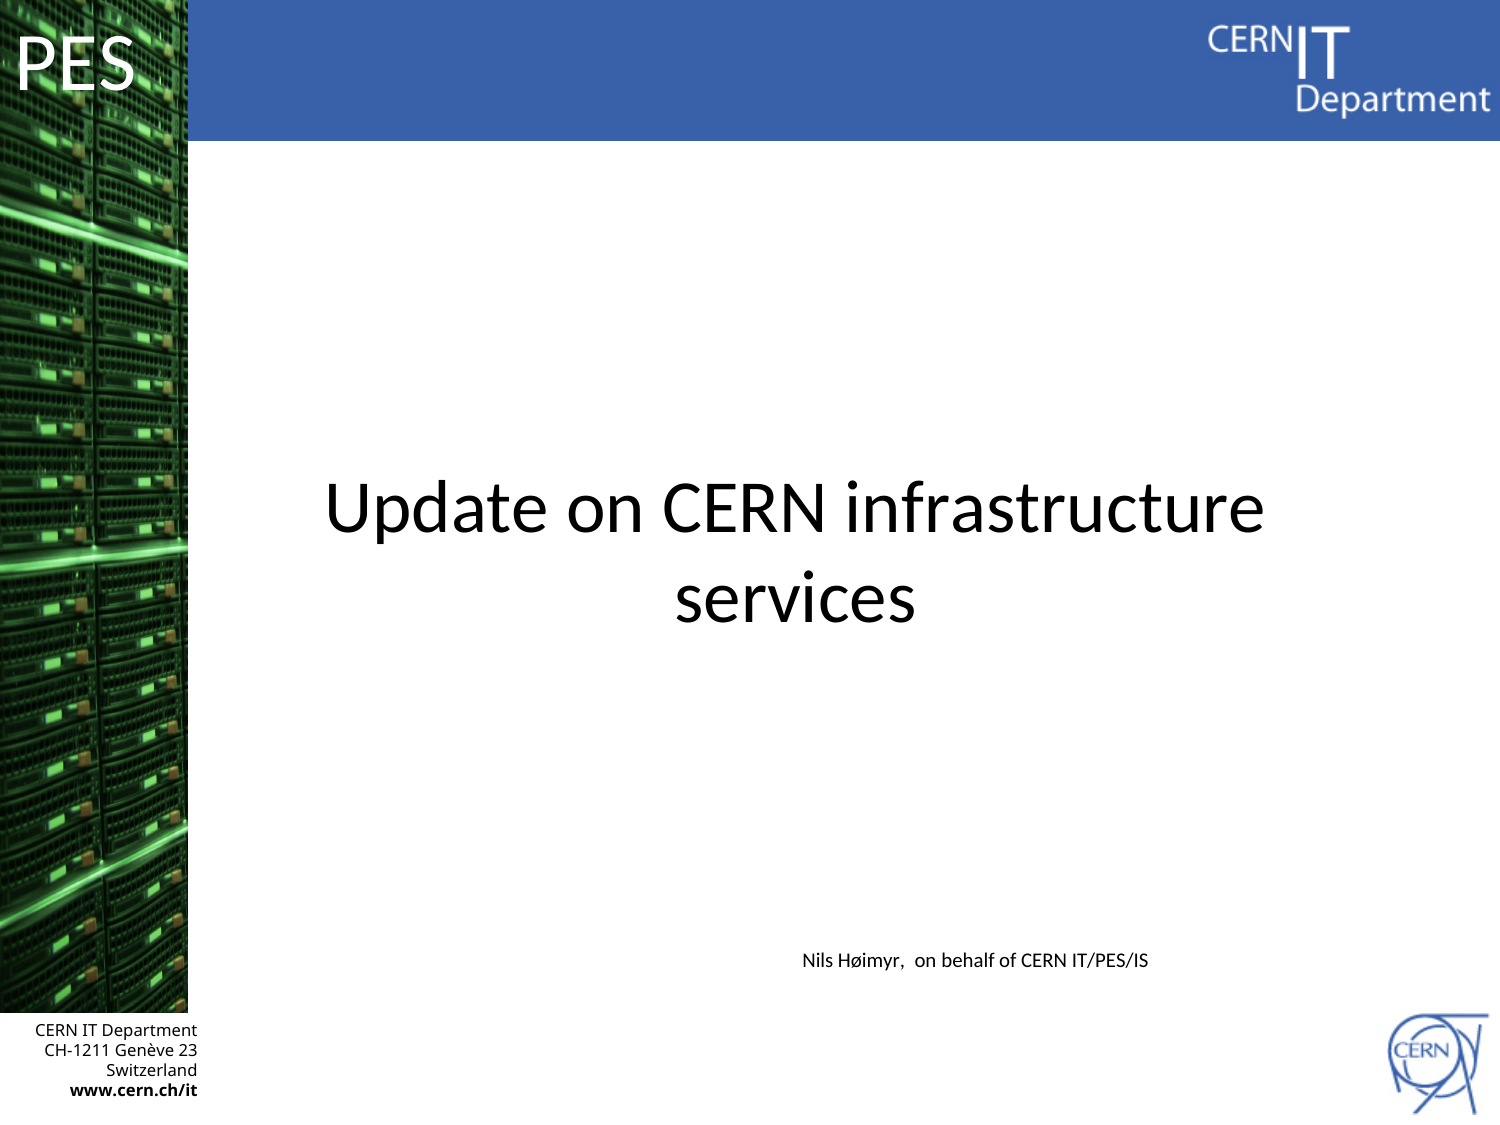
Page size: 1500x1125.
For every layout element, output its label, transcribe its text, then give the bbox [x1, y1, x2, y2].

picture [1387, 1012, 1490, 1115]
text_box Nils Høimyr, on behalf of CERN IT/PES/IS [562, 939, 1388, 980]
text_box Update on CERN infrastructure services [278, 450, 1313, 645]
picture [0, 0, 1500, 1013]
